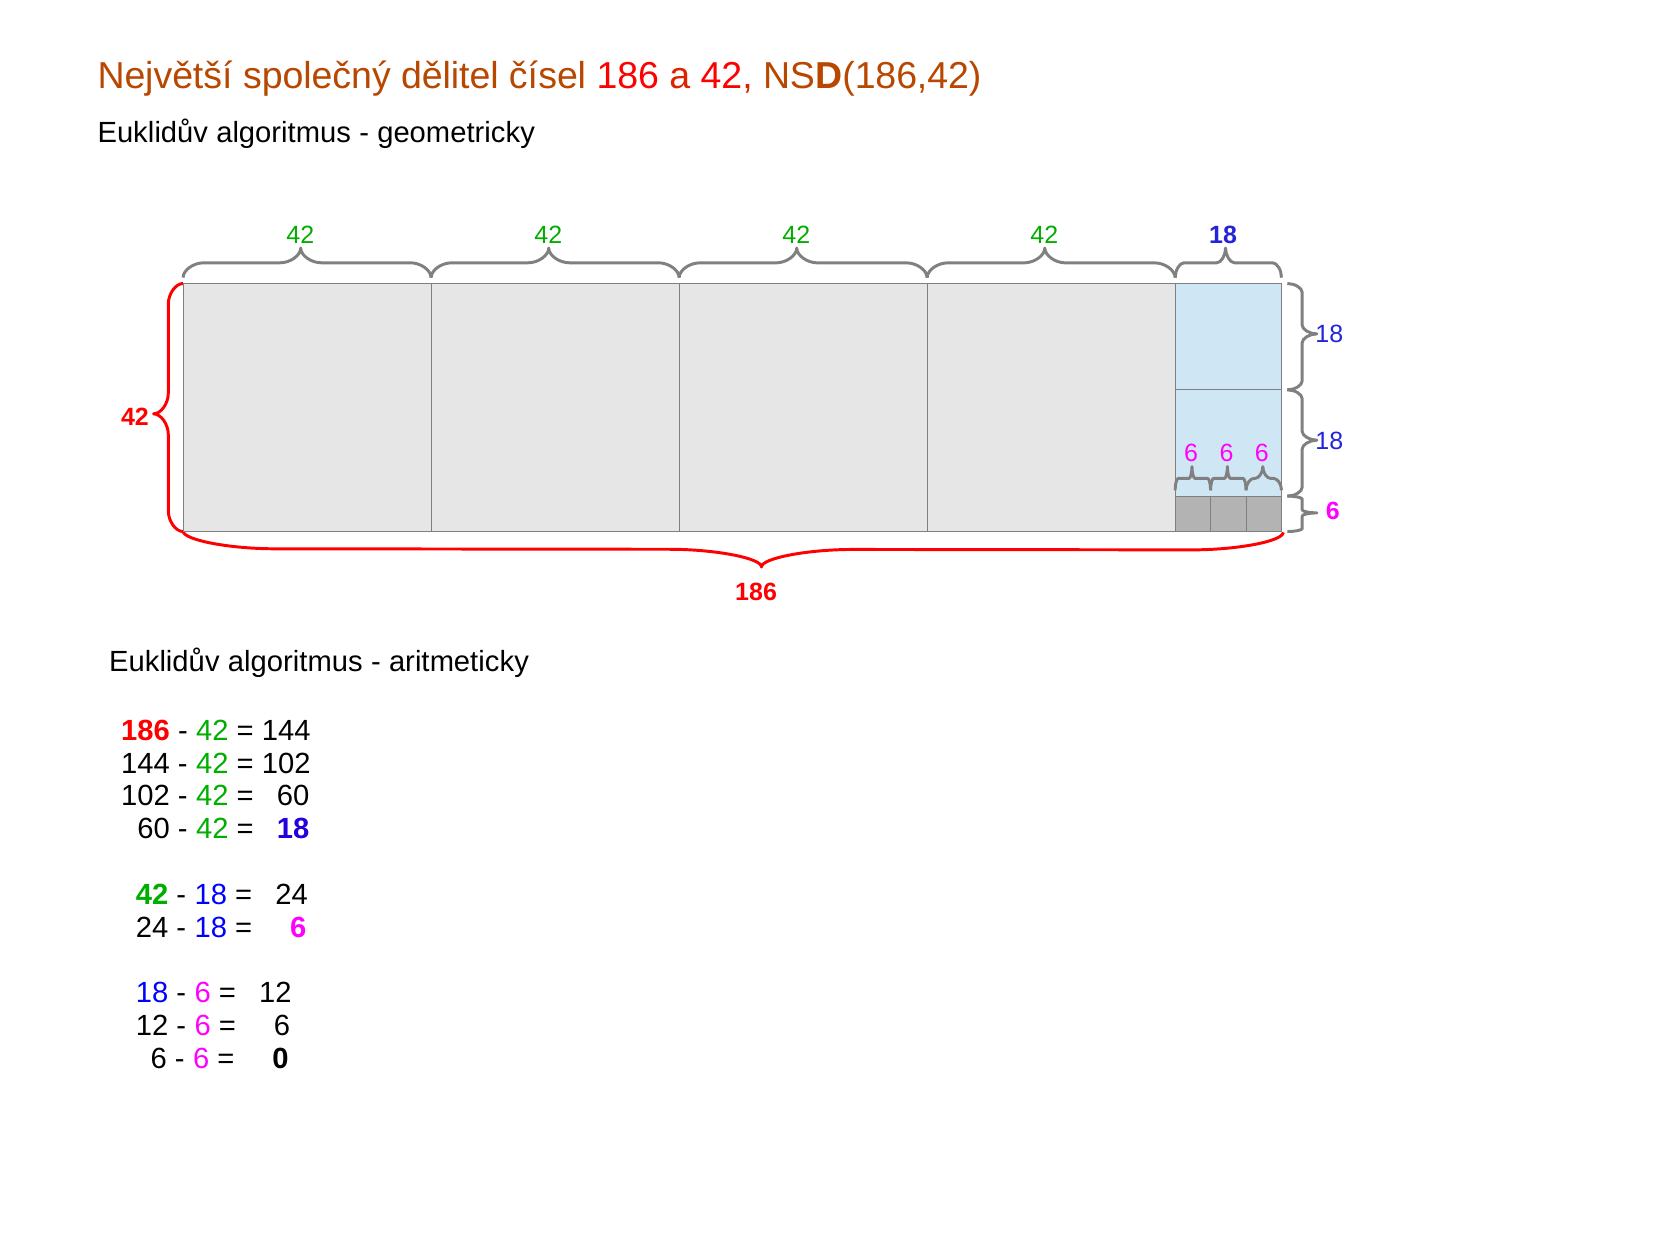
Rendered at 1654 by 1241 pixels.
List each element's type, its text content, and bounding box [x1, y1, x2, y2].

text_box 18 [1194, 213, 1252, 258]
text_box 42 [106, 395, 164, 439]
text_box Největší společný dělitel čísel 186 a 42, NSD(186,42) [82, 47, 1595, 142]
text_box Euklidův algoritmus - aritmeticky [94, 637, 615, 695]
text_box 186 - 42 = 144 144 - 42 = 102 102 - 42 = x60 060 - 42 = x18 x42 - 18 = x24 x24 - 18 = xx6 x18 - 6 = x12 x12 - 6 = xx6 xx6 - 6 = xx0 [106, 706, 355, 1086]
text_box [1268, 474, 1282, 482]
text_box 18 [1300, 418, 1359, 462]
text_box 42 [271, 213, 330, 257]
text_box [183, 283, 1282, 532]
text_box 6 [1311, 488, 1355, 533]
text_box 6 [1204, 430, 1240, 474]
text_box [1231, 474, 1258, 480]
text_box 6 [1169, 431, 1204, 474]
text_box 186 [720, 570, 793, 614]
text_box [1195, 474, 1224, 478]
text_box Euklidův algoritmus - geometricky [82, 108, 1146, 166]
text_box 42 [519, 213, 578, 257]
text_box 42 [1015, 213, 1074, 257]
text_box 6 [1240, 430, 1284, 474]
text_box 42 [767, 213, 826, 257]
text_box 18 [1300, 312, 1359, 356]
